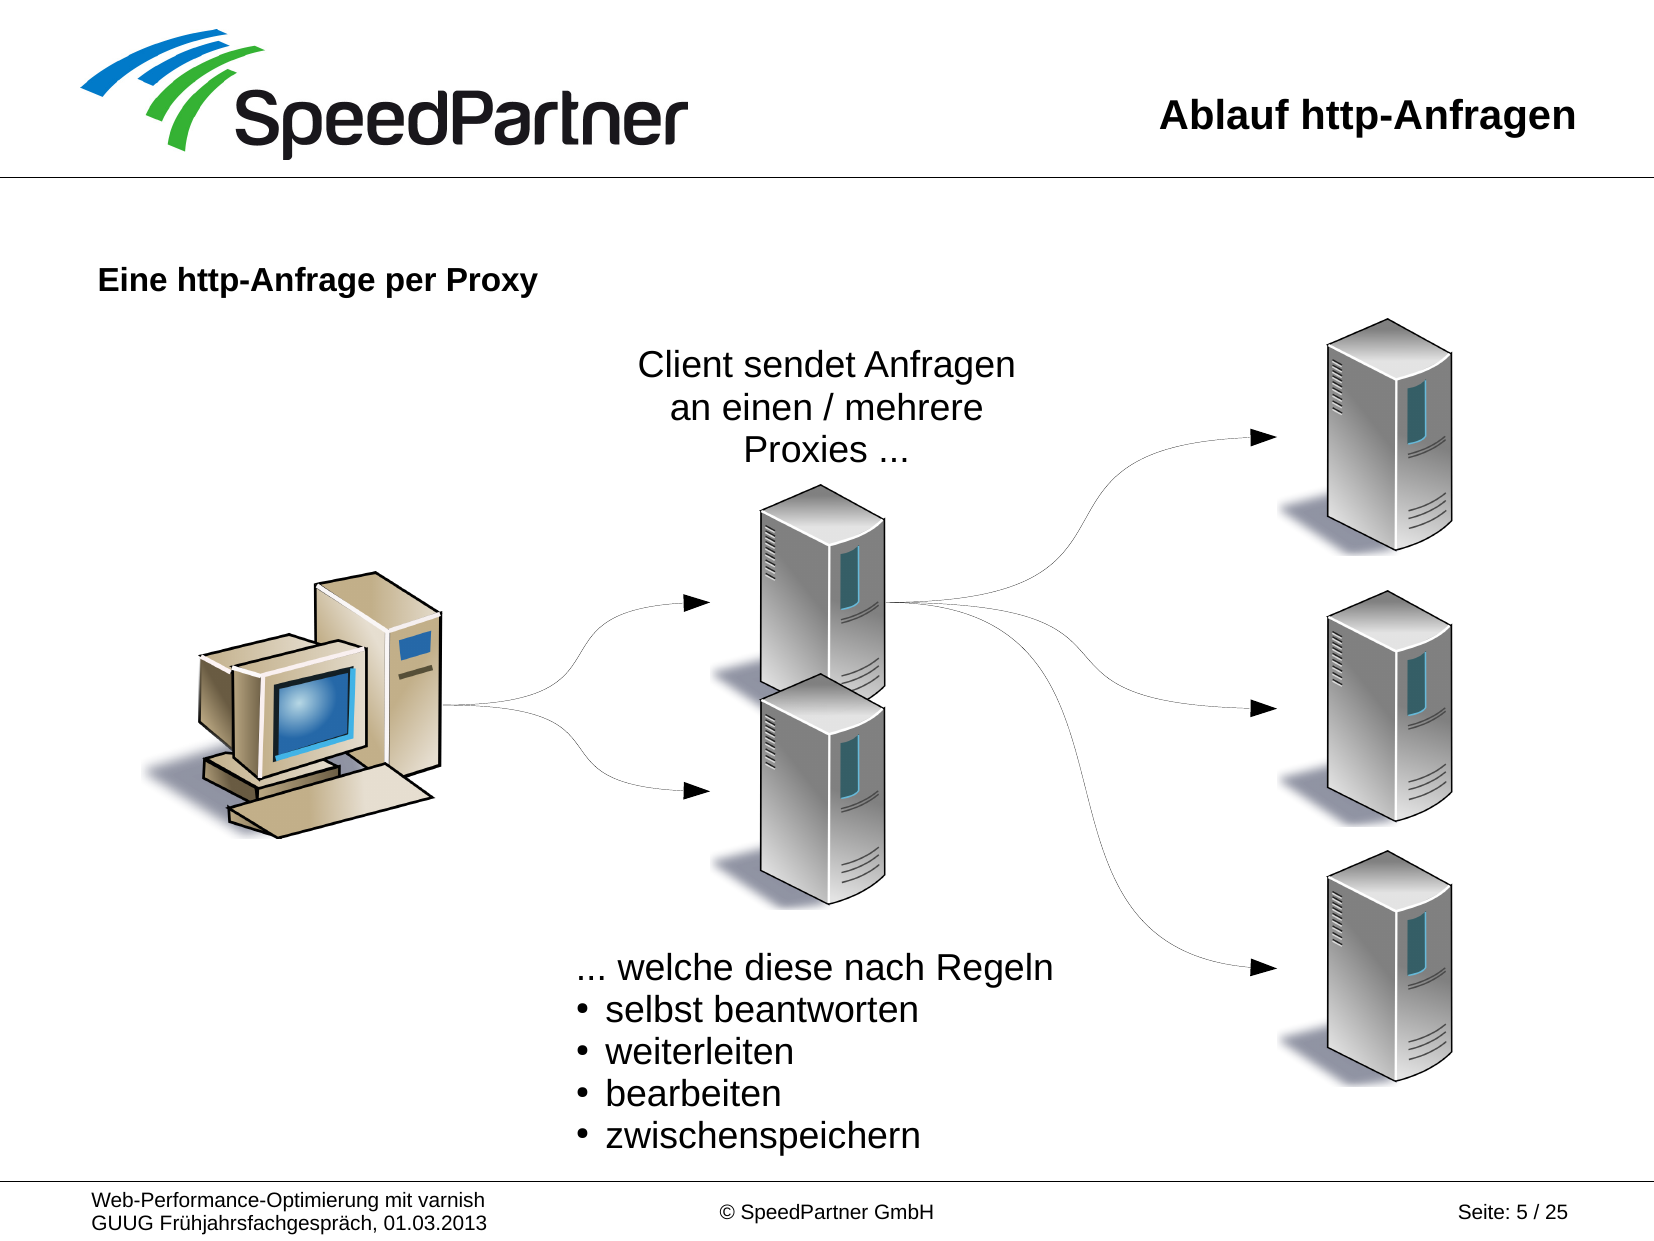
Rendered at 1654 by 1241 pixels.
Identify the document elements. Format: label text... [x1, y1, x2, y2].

picture [80, 29, 688, 160]
text_box Eine http-Anfrage per Proxy [82, 254, 1565, 1177]
title Ablauf http-Anfragen [590, 70, 1577, 160]
